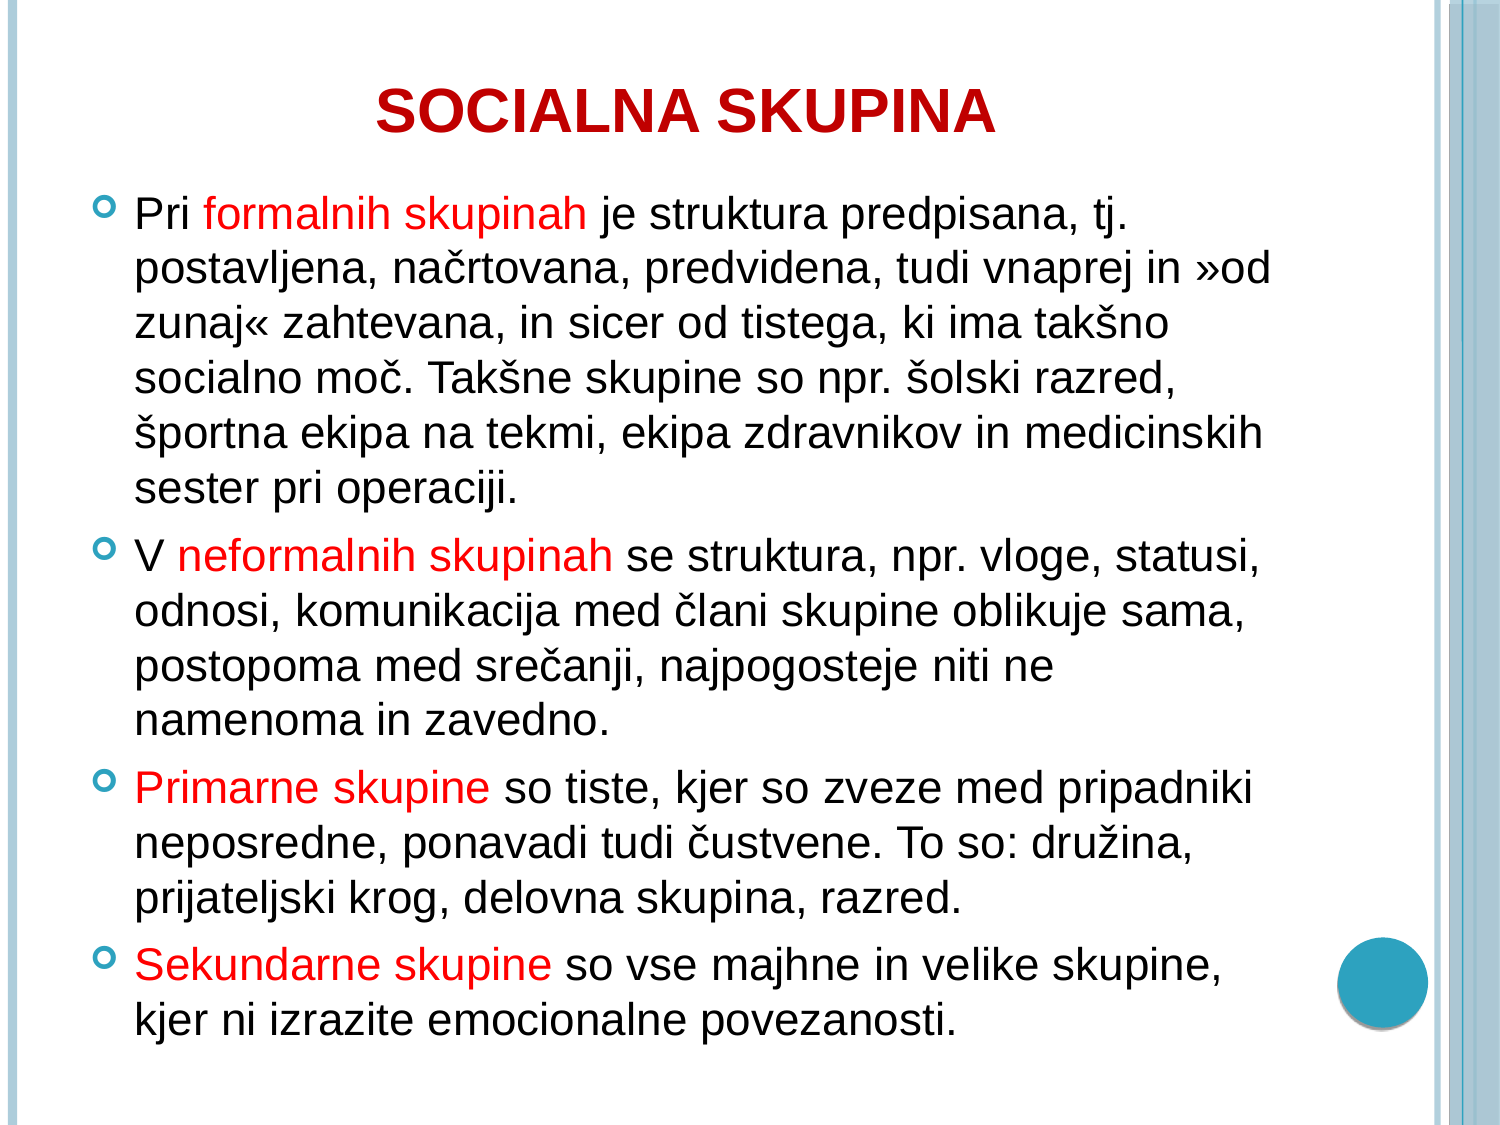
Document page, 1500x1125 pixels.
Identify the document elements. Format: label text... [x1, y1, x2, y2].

list Pri formalnih skupinah je struktura predpisana, tj. postavljena, načrtovana, predvidena, tudi vnaprej in »od zunaj« zahtevana, in sicer od tistega, ki ima takšno socialno moč. Takšne skupine so npr. šolski razred, športna ekipa na tekmi, ekipa zdravnikov in medicinskih sester pri operaciji. V neformalnih skupinah se struktura, npr. vloge, statusi, odnosi, komunikacija med člani skupine oblikuje sama, postopoma med srečanji, najpogosteje niti ne namenoma in zavedno. Primarne skupine so tiste, kjer so zveze med pripadniki neposredne, ponavadi tudi čustvene. To so: družina, prijateljski krog, delovna skupina, razred. Sekundarne skupine so vse majhne in velike skupine, kjer ni izrazite emocionalne povezanosti. [75, 175, 1300, 1062]
title SOCIALNA SKUPINA [75, 45, 1300, 153]
